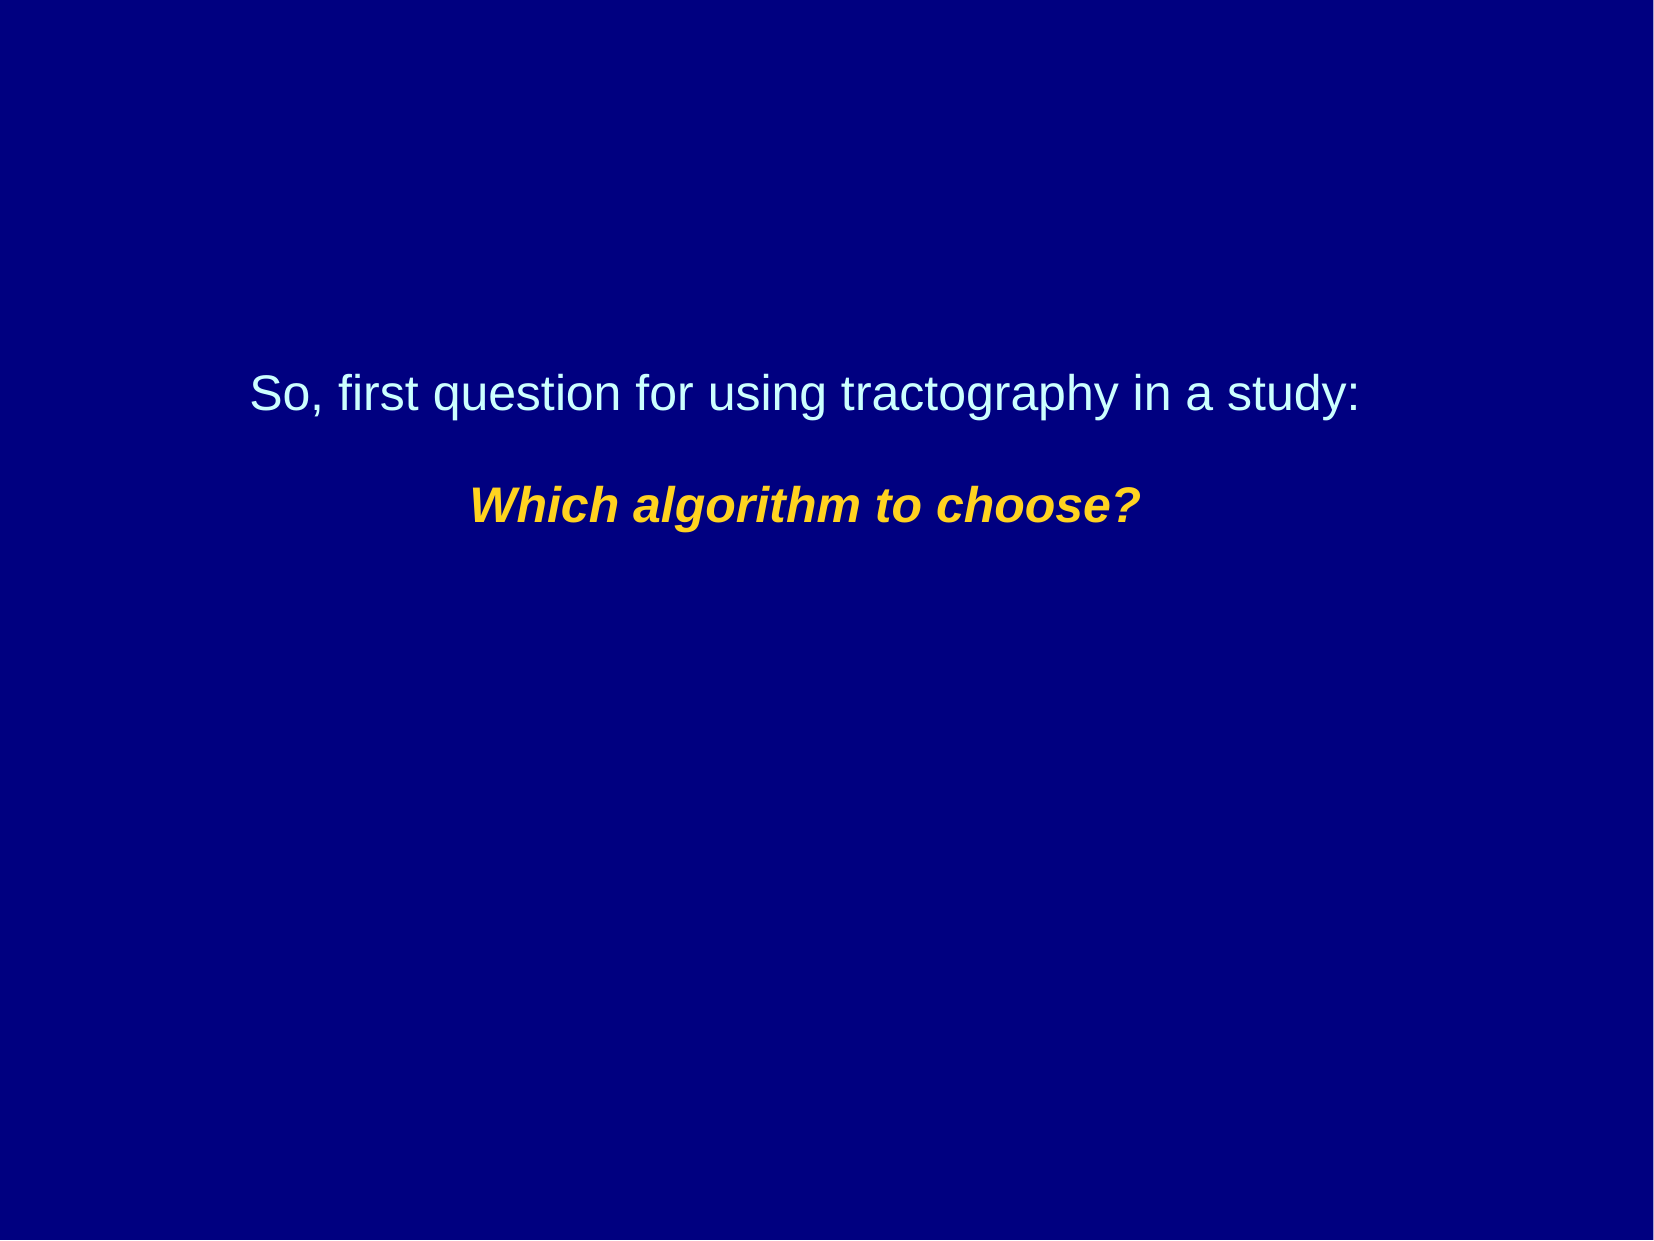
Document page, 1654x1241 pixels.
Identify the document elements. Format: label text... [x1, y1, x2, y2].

text_box So, first question for using tractography in a study: Which algorithm to choose? [234, 358, 1377, 541]
